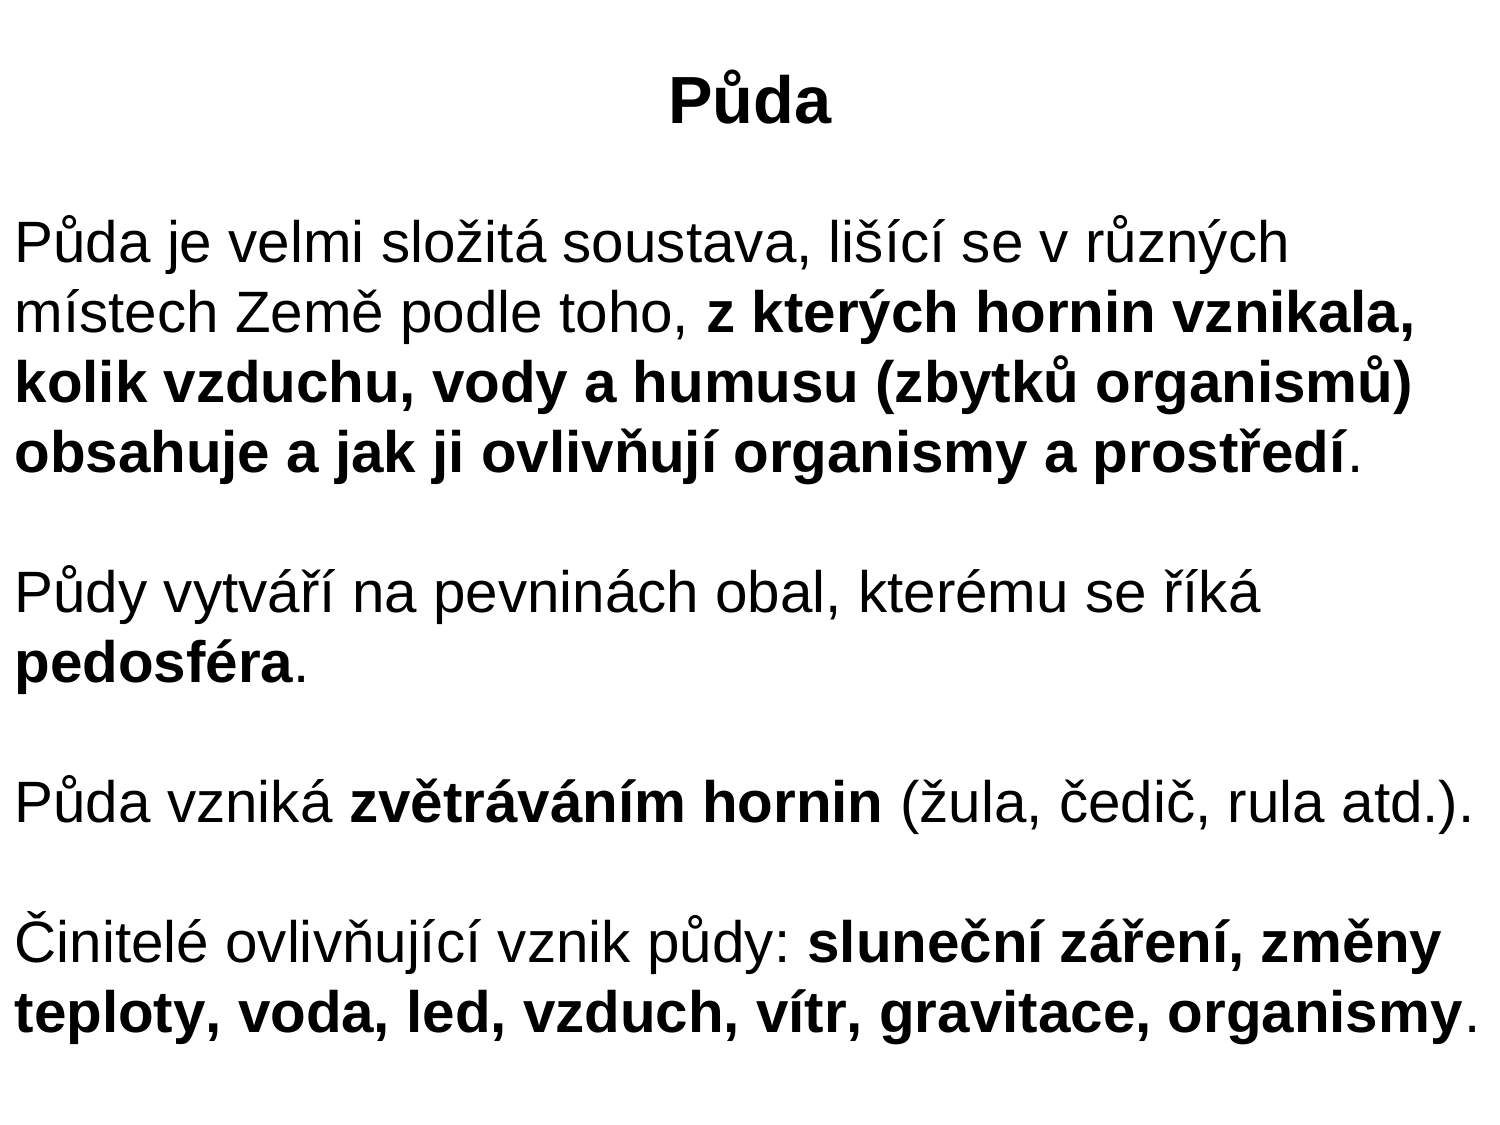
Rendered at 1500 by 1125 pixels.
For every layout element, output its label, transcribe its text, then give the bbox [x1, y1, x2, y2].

text_box Půda je velmi složitá soustava, lišící se v různých místech Země podle toho, z kterých hornin vznikala, kolik vzduchu, vody a humusu (zbytků organismů) obsahuje a jak ji ovlivňují organismy a prostředí. Půdy vytváří na pevninách obal, kterému se říká pedosféra. Půda vzniká zvětráváním hornin (žula, čedič, rula atd.). Činitelé ovlivňující vznik půdy: sluneční záření, změny teploty, voda, led, vzduch, vítr, gravitace, organismy. [0, 196, 1500, 1052]
text_box Půda [0, 49, 1500, 145]
